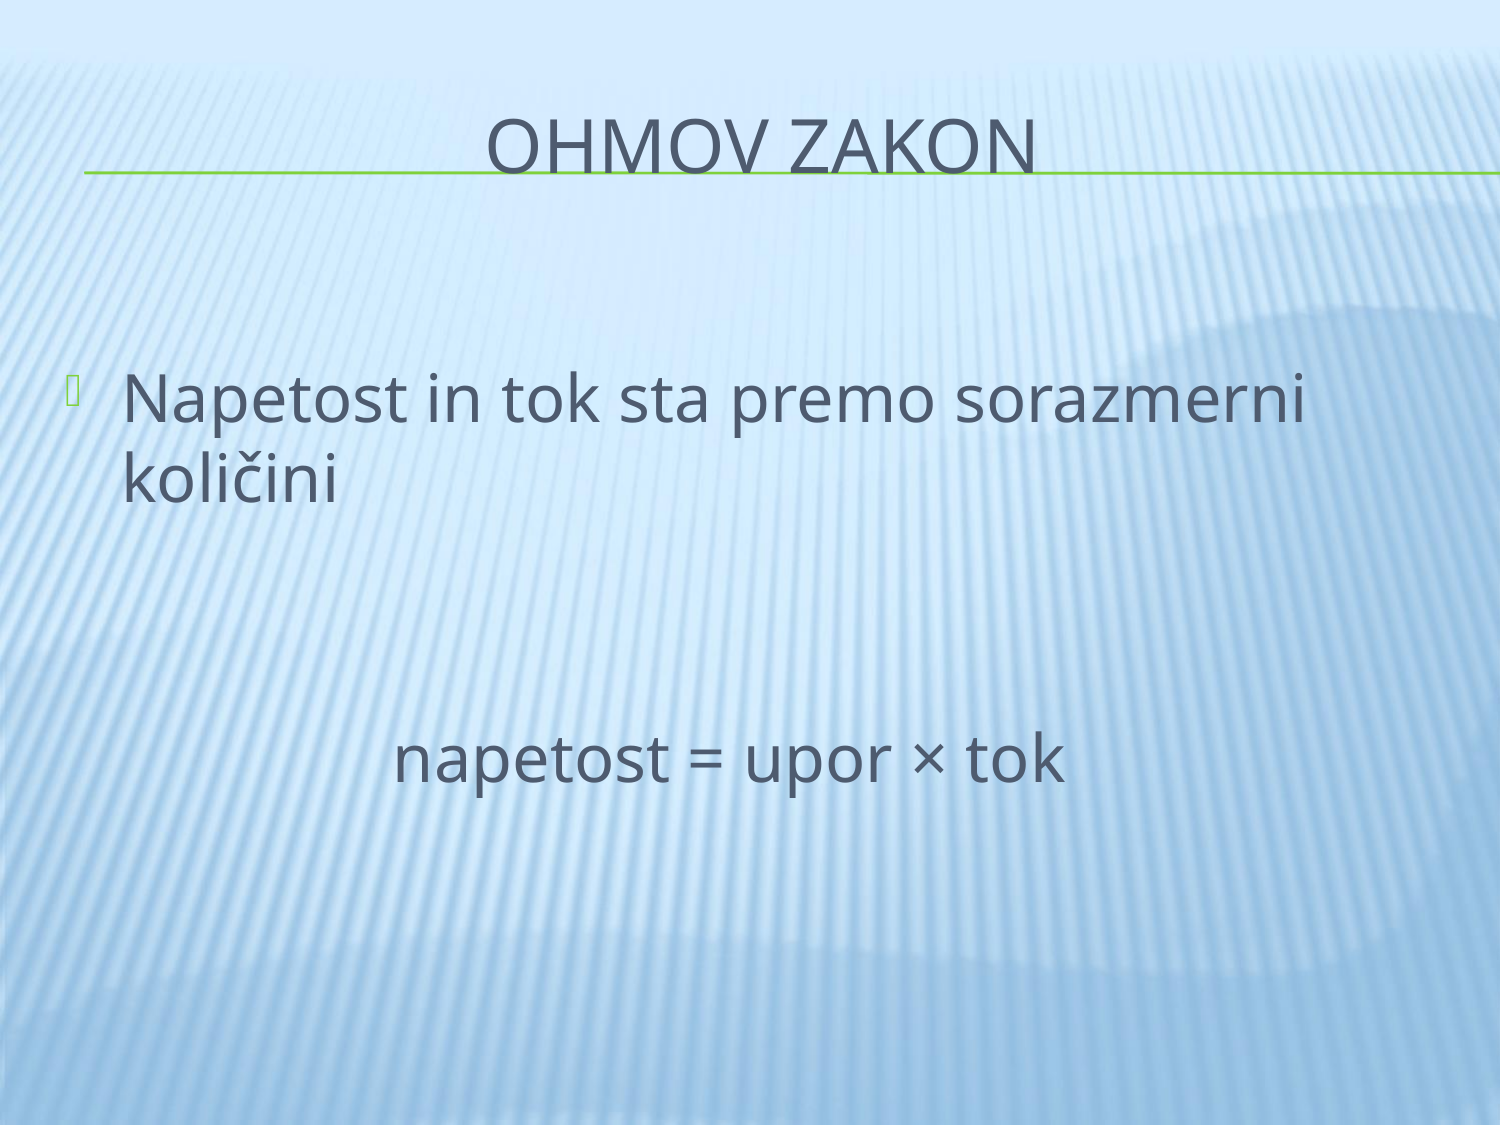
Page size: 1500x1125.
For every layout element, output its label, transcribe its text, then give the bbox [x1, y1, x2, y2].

picture [0, 0, 1500, 1125]
list Napetost in tok sta premo sorazmerni količini napetost = upor × tok [50, 254, 1475, 998]
title Ohmov zakon [50, 75, 1475, 213]
